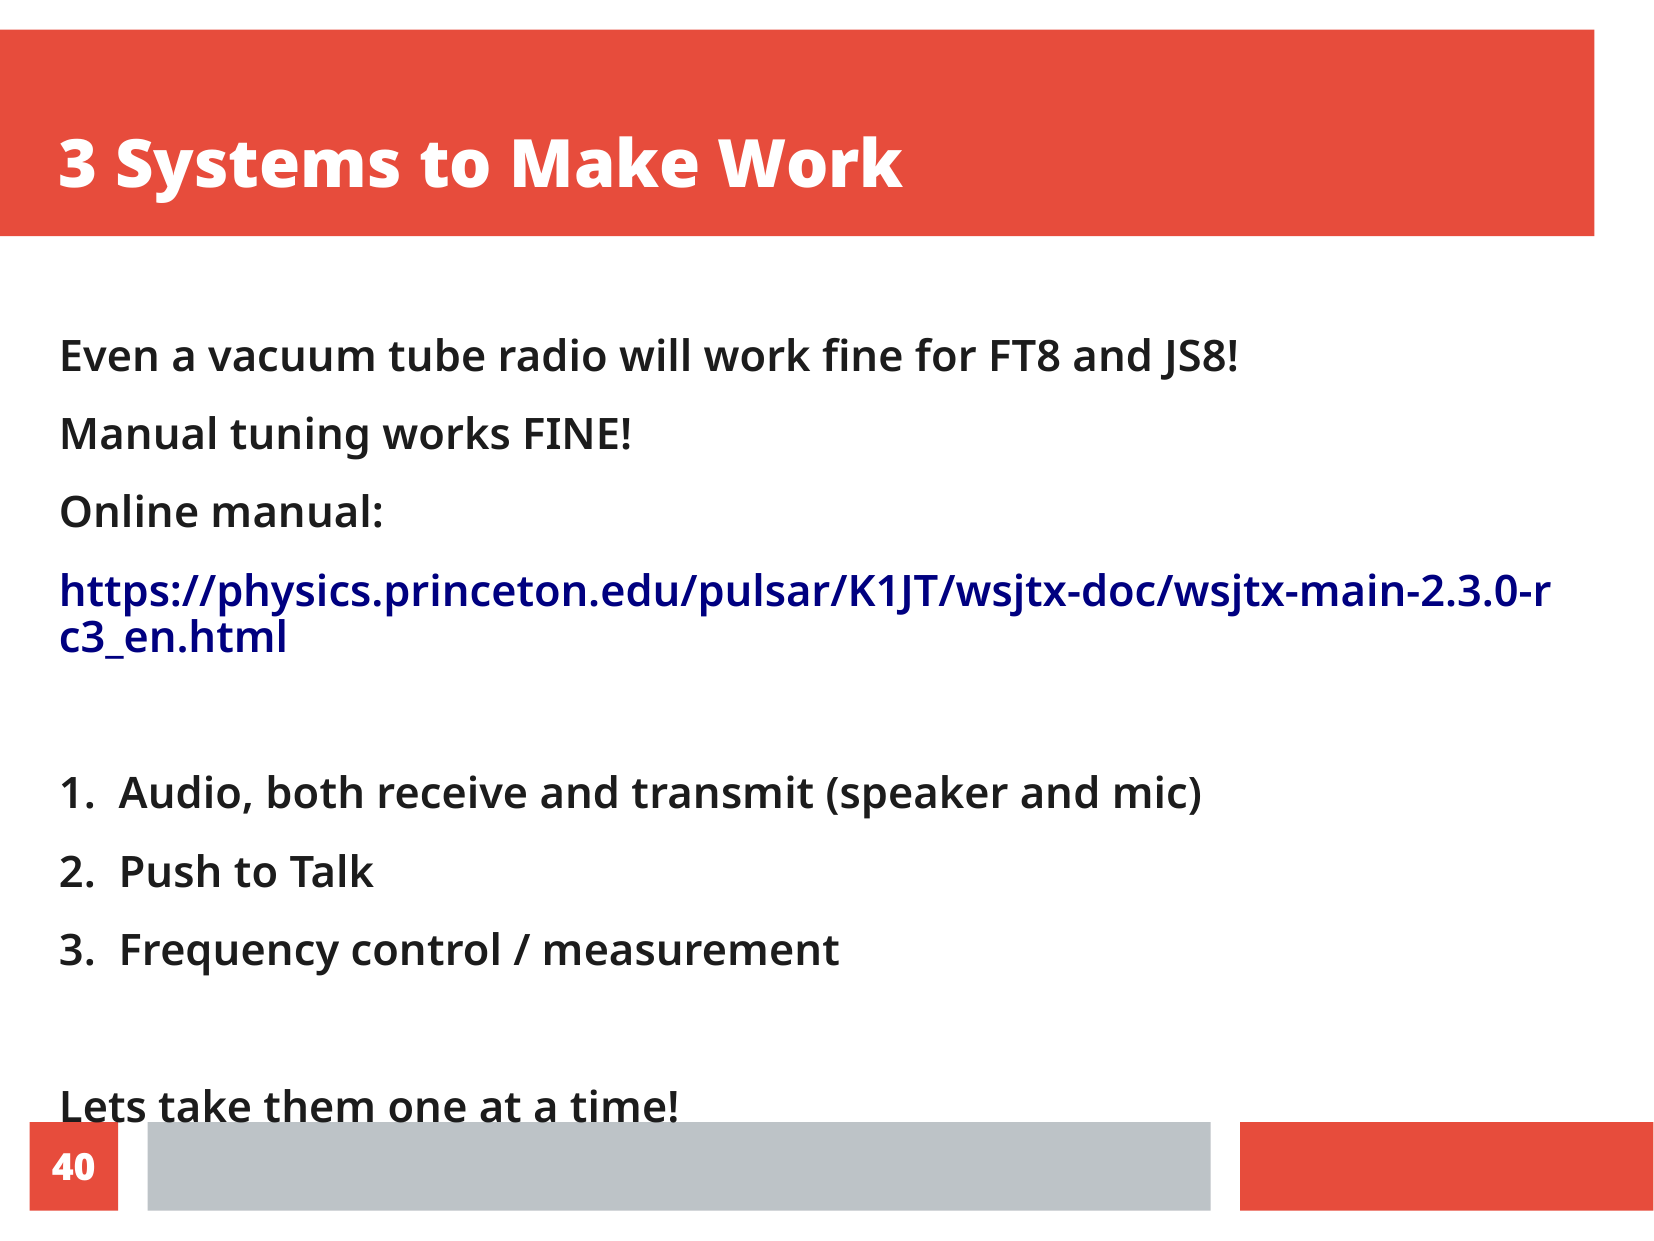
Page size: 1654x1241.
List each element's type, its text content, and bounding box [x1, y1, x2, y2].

title 3 Systems to Make Work [59, 59, 1595, 207]
list Even a vacuum tube radio will work fine for FT8 and JS8! Manual tuning works FINE! Online manual: https://physics.princeton.edu/pulsar/K1JT/wsjtx-doc/wsjtx-main-2.3.0-rc3_en.html 1. Audio, both receive and transmit (speaker and mic) 2. Push to Talk 3. Frequency control / measurement Lets take them one at a time! [59, 324, 1565, 1093]
